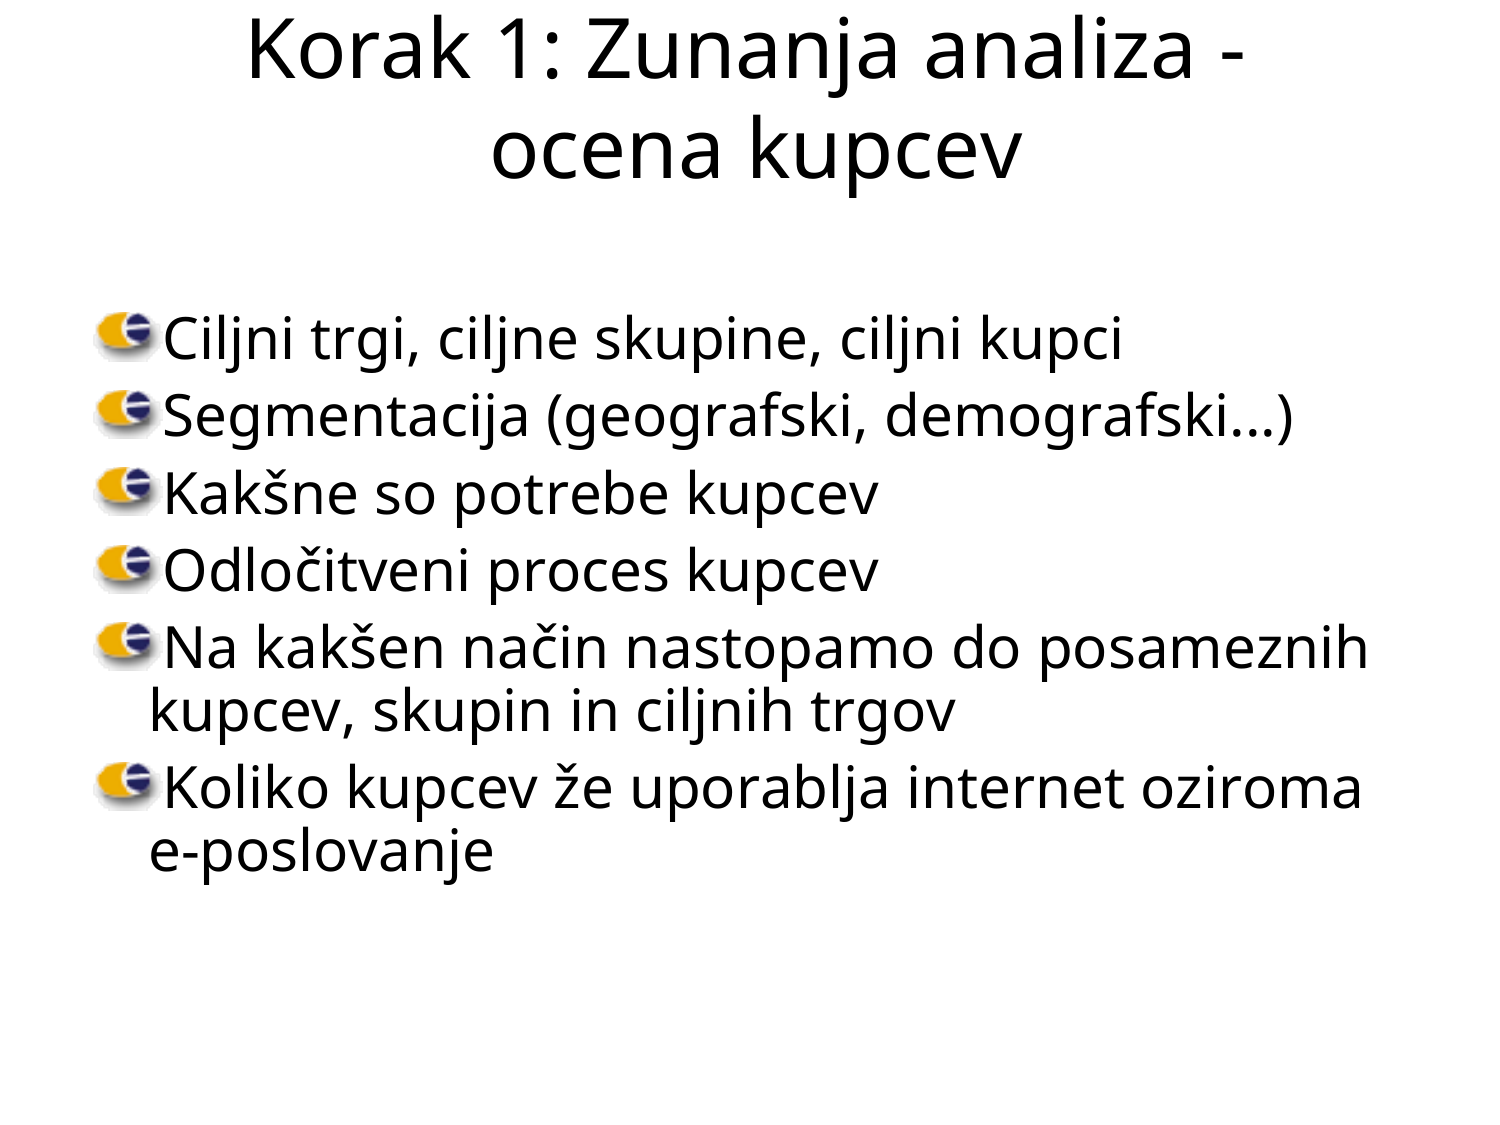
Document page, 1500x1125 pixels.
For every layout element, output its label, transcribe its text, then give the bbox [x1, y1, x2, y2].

list Ciljni trgi, ciljne skupine, ciljni kupci Segmentacija (geografski, demografski...) Kakšne so potrebe kupcev Odločitveni proces kupcev Na kakšen način nastopamo do posameznih kupcev, skupin in ciljnih trgov Koliko kupcev že uporablja internet oziroma e-poslovanje [77, 301, 1419, 1063]
title Korak 1: Zunanja analiza - ocena kupcev [45, 0, 1468, 203]
